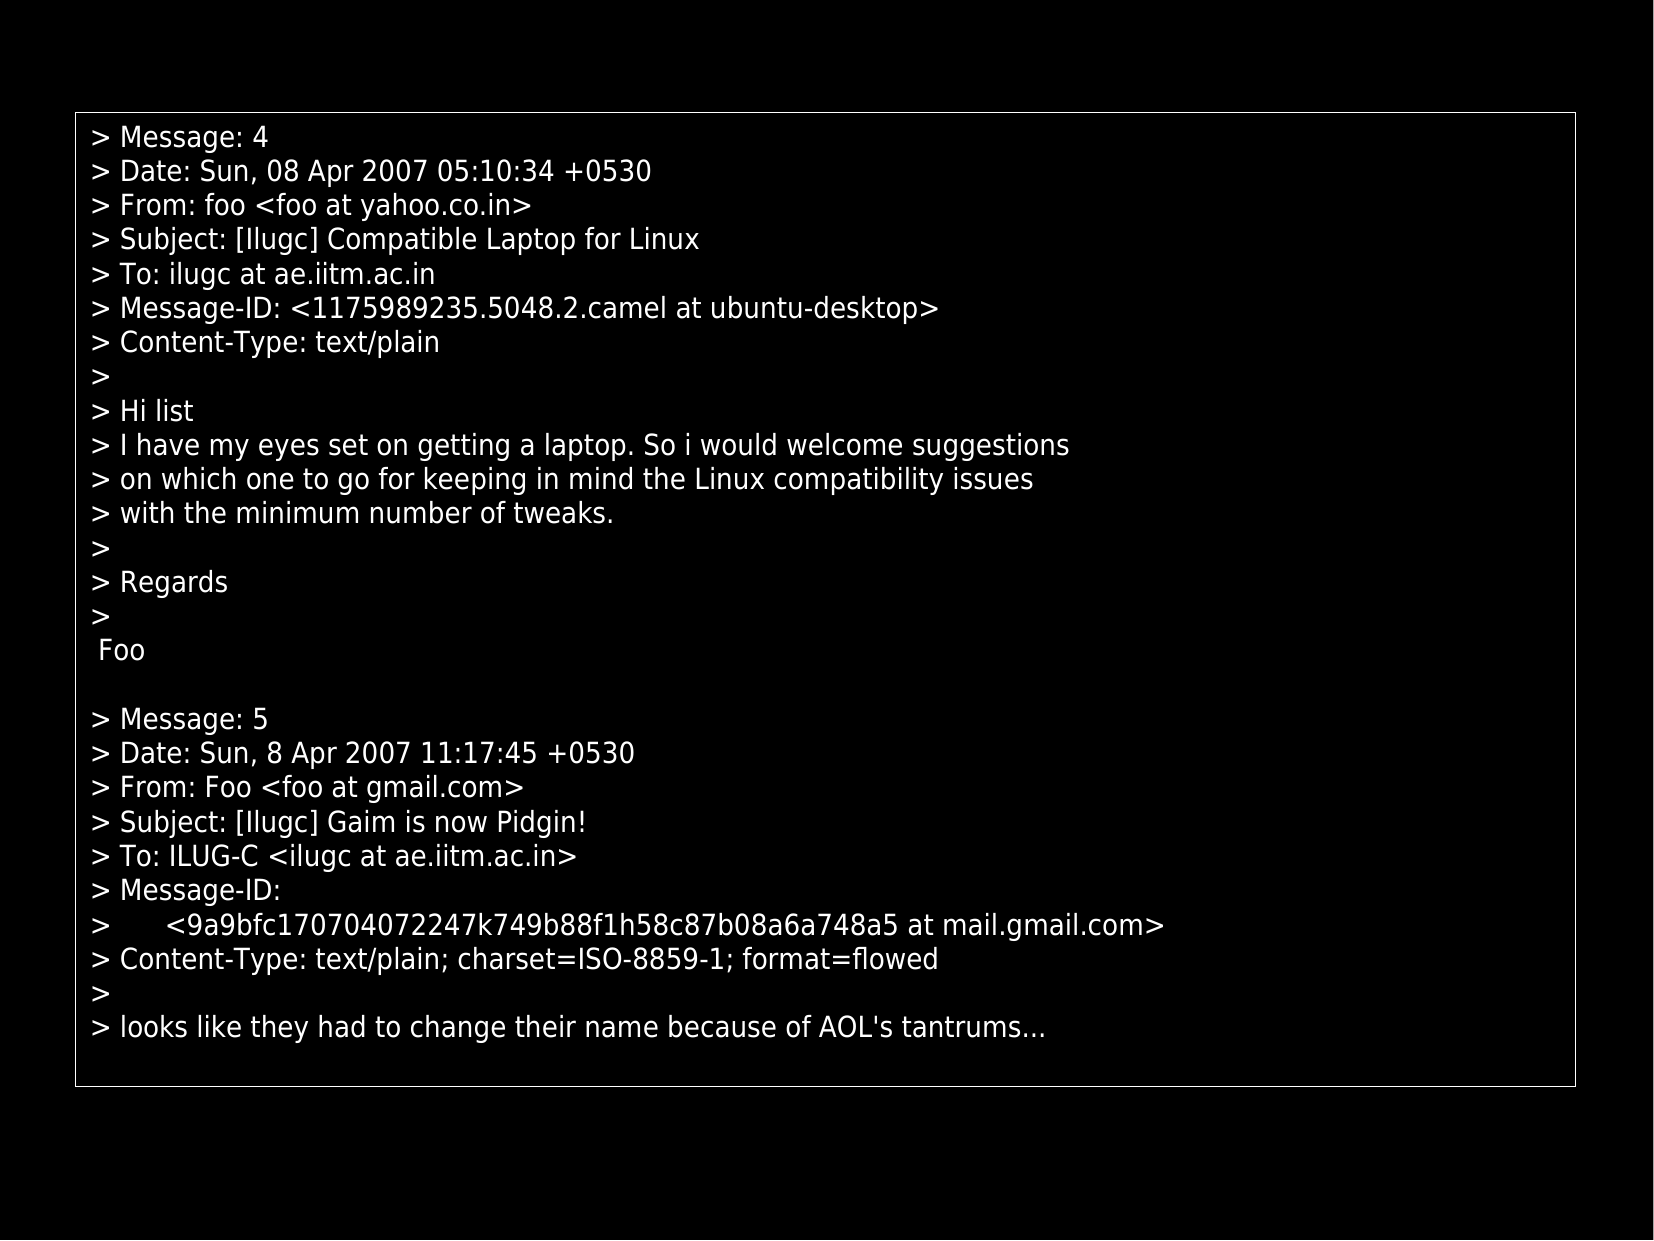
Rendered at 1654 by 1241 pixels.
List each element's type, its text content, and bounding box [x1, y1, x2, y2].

text_box > Message: 4 > Date: Sun, 08 Apr 2007 05:10:34 +0530 > From: foo <foo at yahoo.co.in> > Subject: [Ilugc] Compatible Laptop for Linux > To: ilugc at ae.iitm.ac.in > Message-ID: <1175989235.5048.2.camel at ubuntu-desktop> > Content-Type: text/plain > > Hi list > I have my eyes set on getting a laptop. So i would welcome suggestions > on which one to go for keeping in mind the Linux compatibility issues > with the minimum number of tweaks. > > Regards > Foo > Message: 5 > Date: Sun, 8 Apr 2007 11:17:45 +0530 > From: Foo <foo at gmail.com> > Subject: [Ilugc] Gaim is now Pidgin! > To: ILUG-C <ilugc at ae.iitm.ac.in> > Message-ID: > <9a9bfc170704072247k749b88f1h58c87b08a6a748a5 at mail.gmail.com> > Content-Type: text/plain; charset=ISO-8859-1; format=flowed > > looks like they had to change their name because of AOL's tantrums... [75, 112, 1576, 1087]
